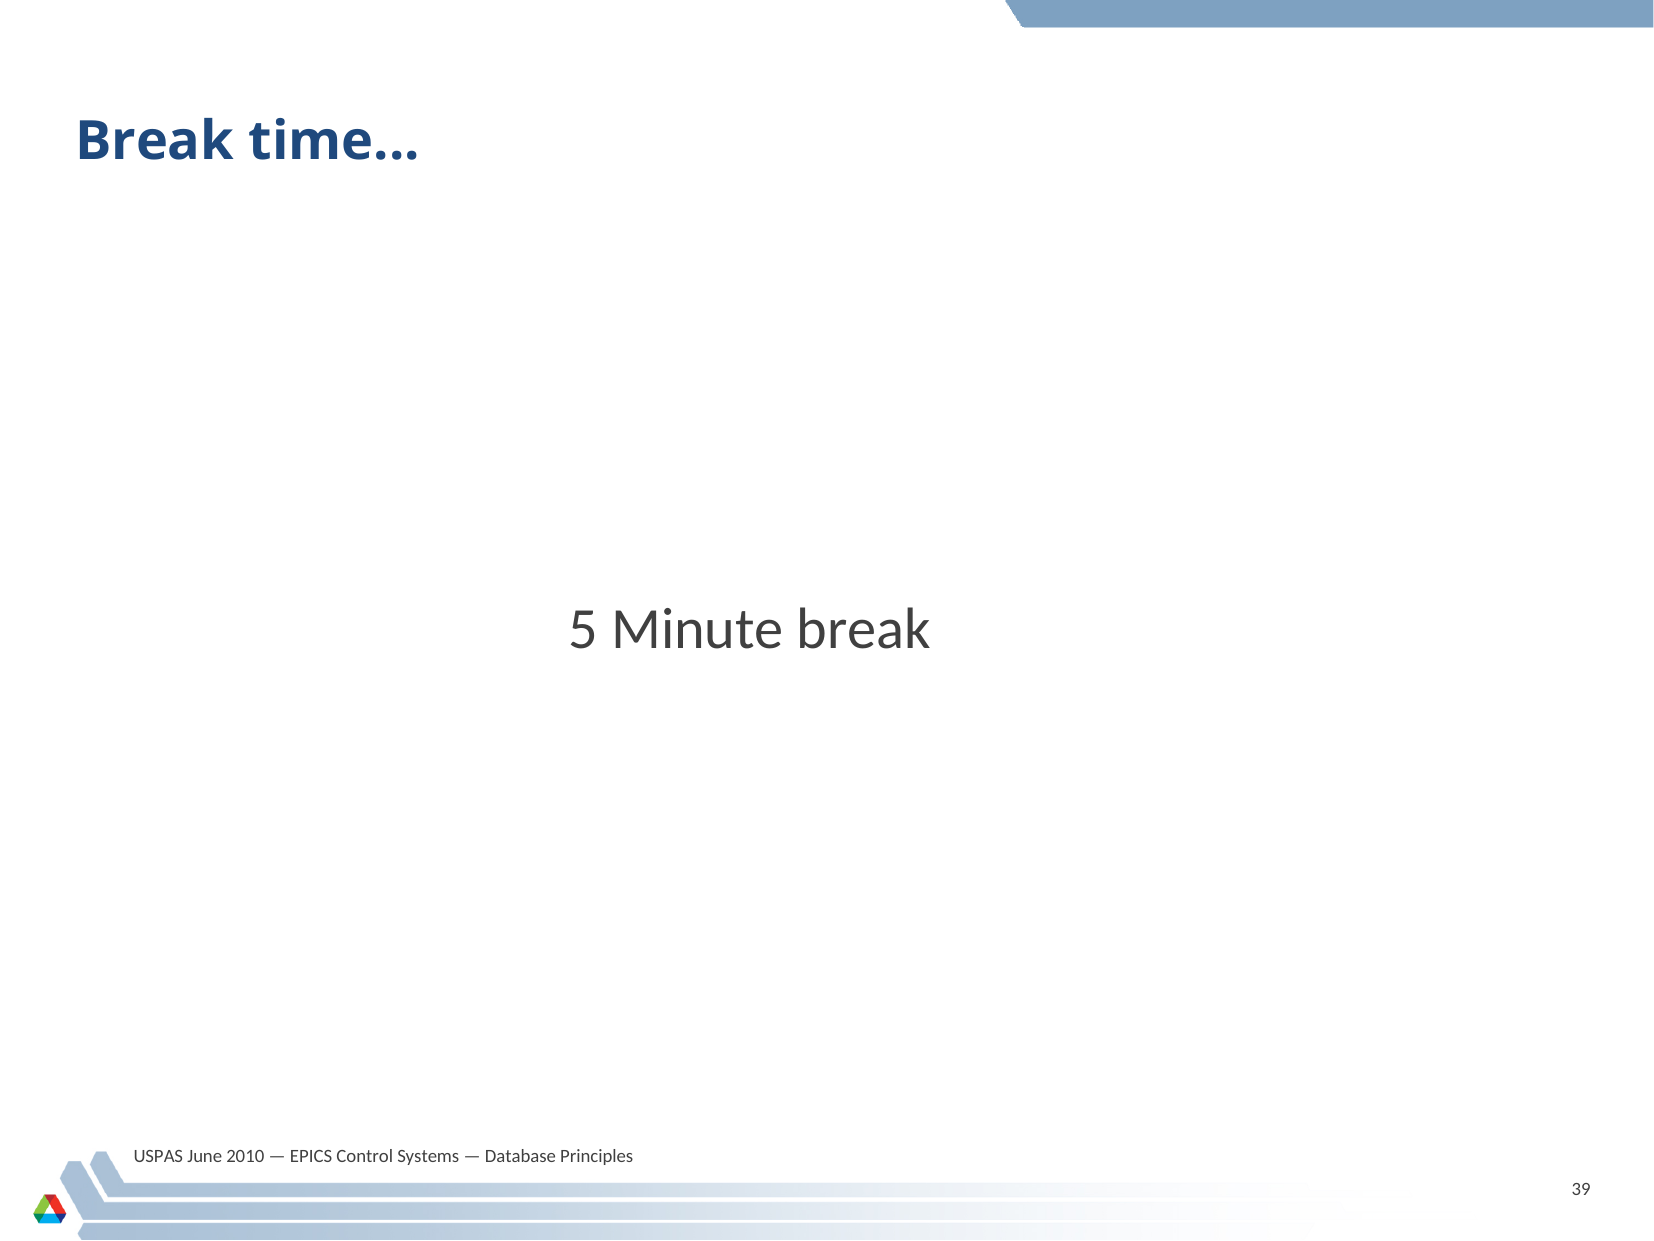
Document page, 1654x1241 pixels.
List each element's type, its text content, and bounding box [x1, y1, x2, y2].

picture [0, 1143, 1654, 1240]
title Break time... [75, 45, 1426, 233]
picture [0, 0, 1654, 29]
subtitle 5 Minute break [75, 262, 1426, 1006]
